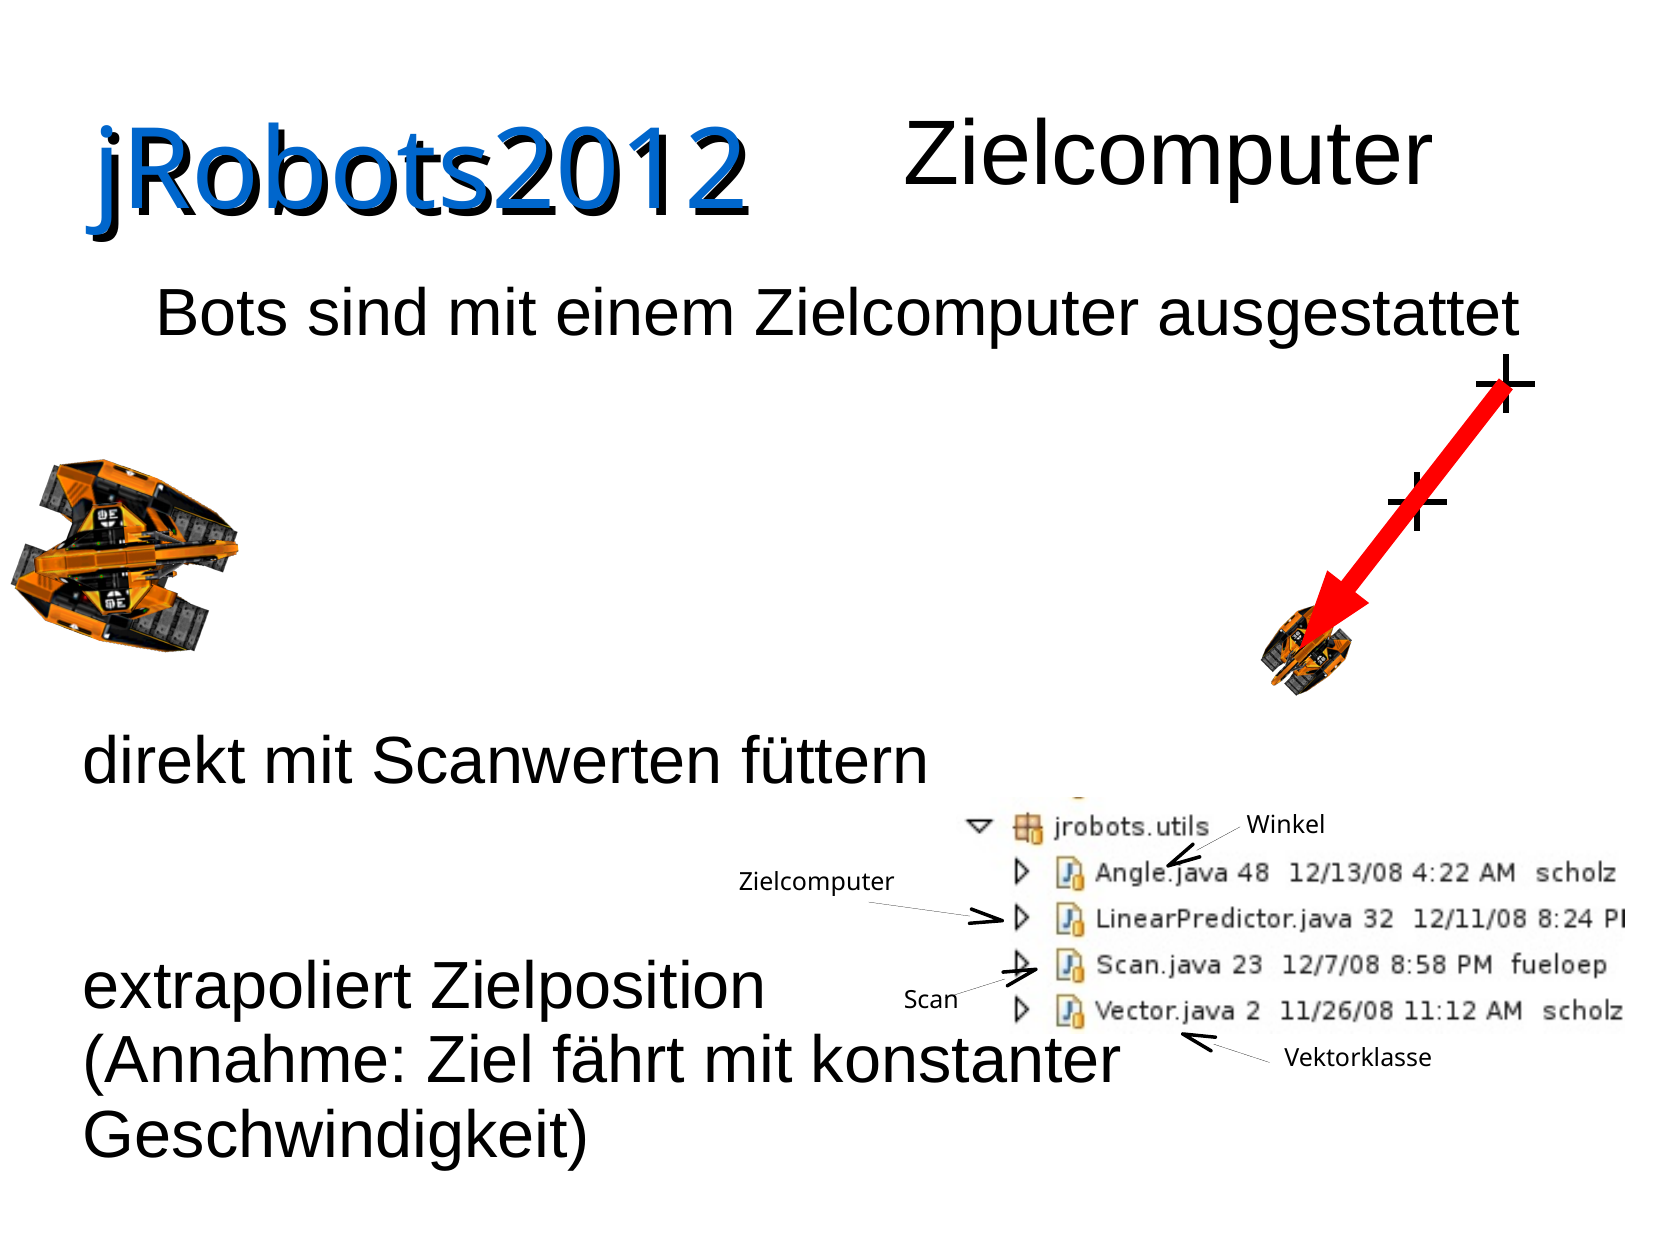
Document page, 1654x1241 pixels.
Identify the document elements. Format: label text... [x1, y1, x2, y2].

title Zielcomputer [767, 56, 1571, 250]
picture [956, 797, 1625, 1034]
text_box Vektorklasse [1269, 1032, 1458, 1077]
text_box Scan [889, 974, 980, 1019]
text_box Winkel [1231, 799, 1345, 844]
picture [0, 442, 249, 674]
picture [1247, 597, 1359, 709]
subtitle Bots sind mit einem Zielcomputer ausgestattet direkt mit Scanwerten füttern extrapoliert Zielposition (Annahme: Ziel fährt mit konstanter Geschwindigkeit) [82, 273, 1595, 1174]
text_box Zielcomputer [723, 856, 921, 901]
